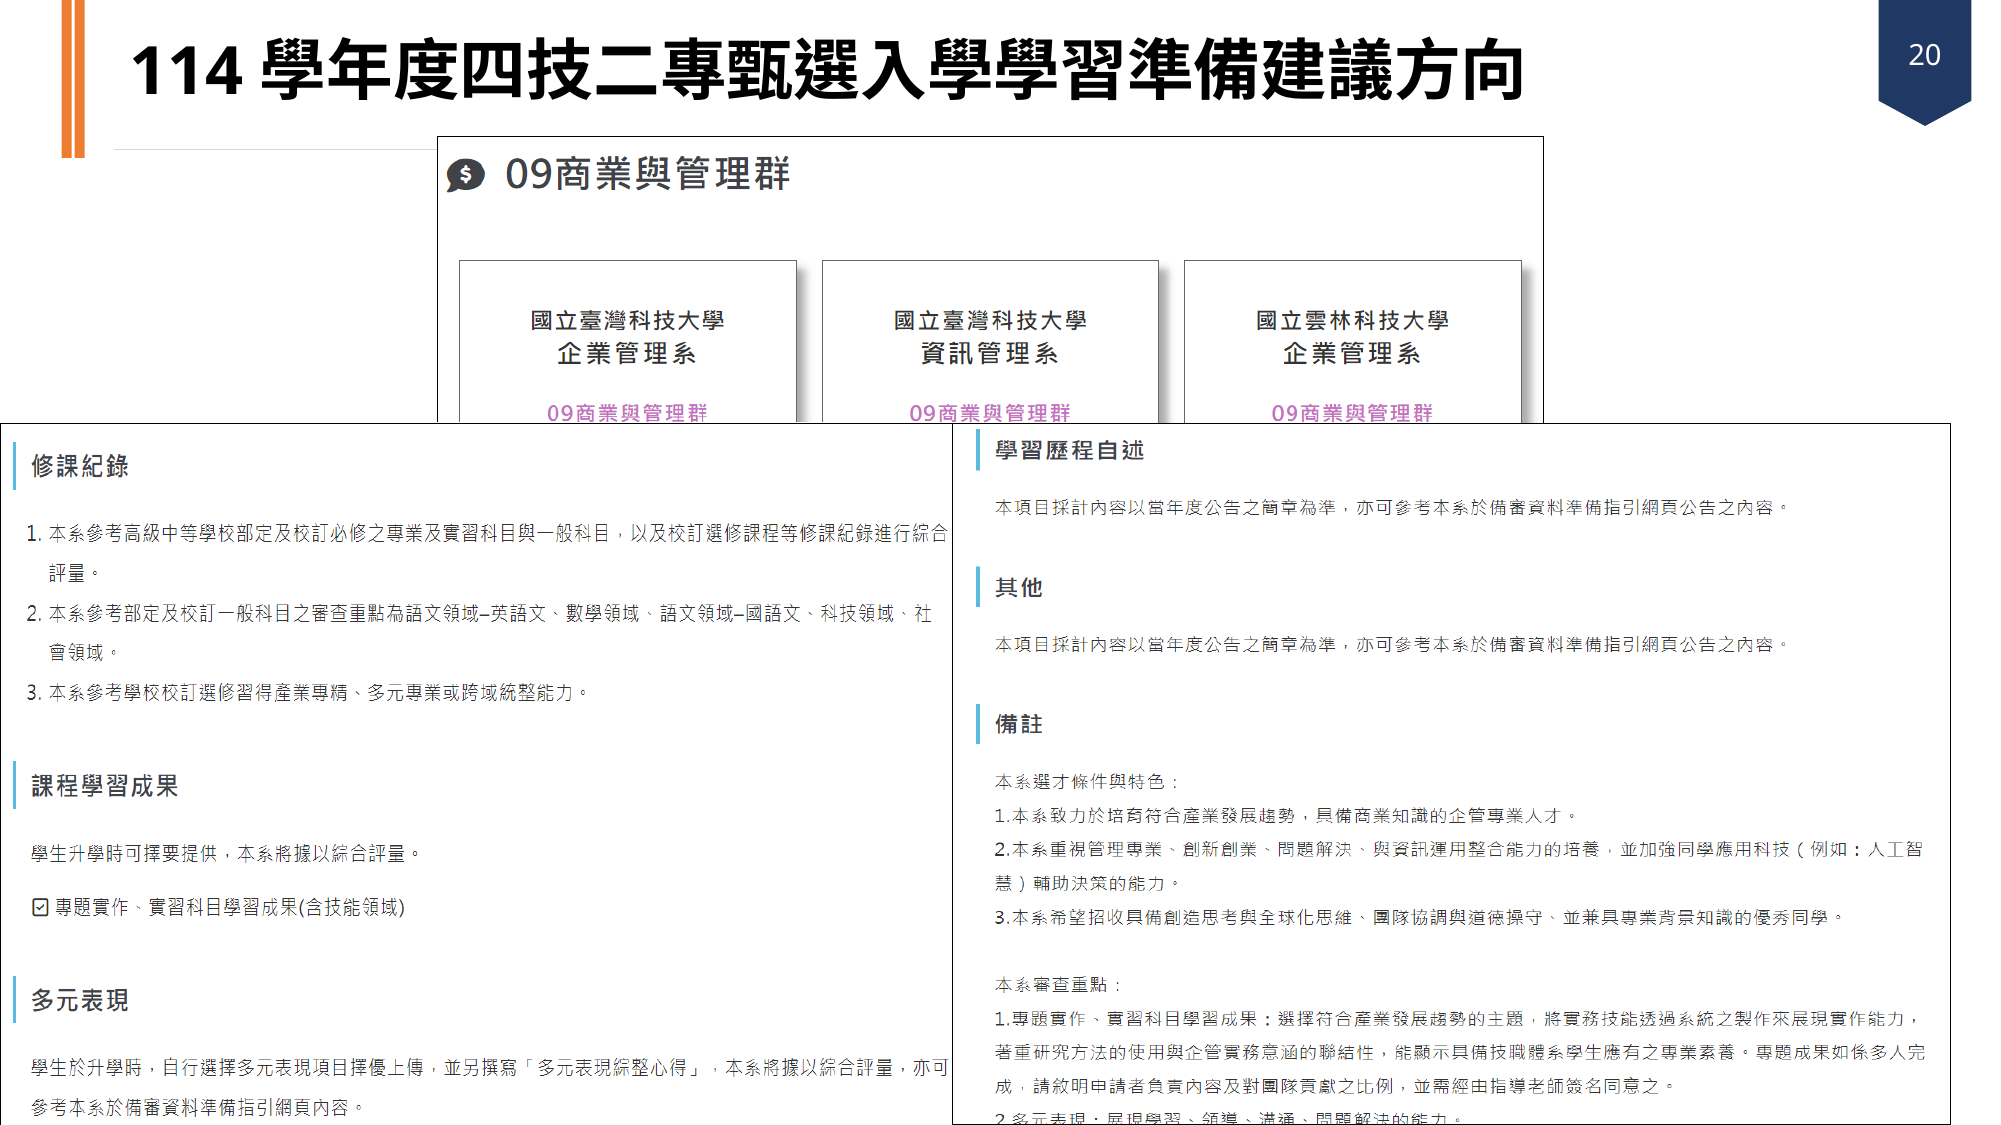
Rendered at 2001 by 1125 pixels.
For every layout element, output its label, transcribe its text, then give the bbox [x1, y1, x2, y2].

list 114學年度四技二專甄選入學學習準備建議方向 [114, 29, 1597, 118]
picture [0, 136, 1951, 1125]
